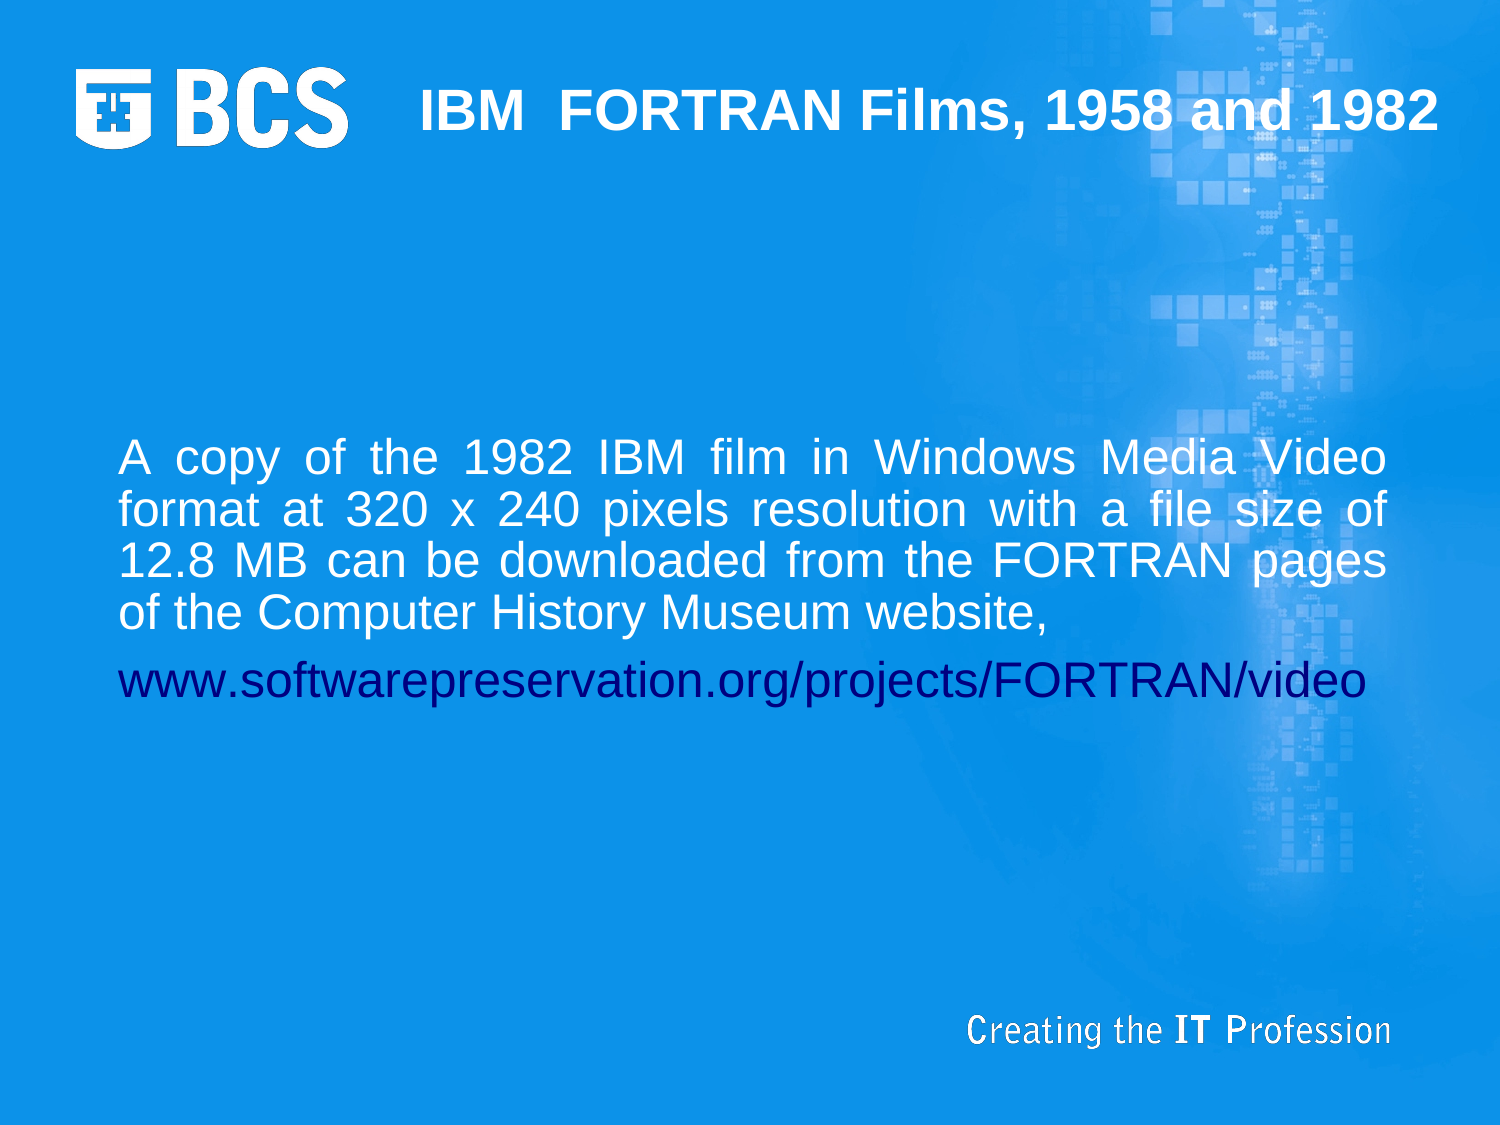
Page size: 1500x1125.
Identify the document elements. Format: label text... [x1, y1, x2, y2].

subtitle A copy of the 1982 IBM film in Windows Media Video format at 320 x 240 pixels resolution with a file size of 12.8 MB can be downloaded from the FORTRAN pages of the Computer History Museum website, www.softwarepreservation.org/projects/FORTRAN/video [118, 225, 1388, 916]
picture [0, 0, 1500, 1125]
title IBM FORTRAN Films, 1958 and 1982 [413, 46, 1447, 178]
